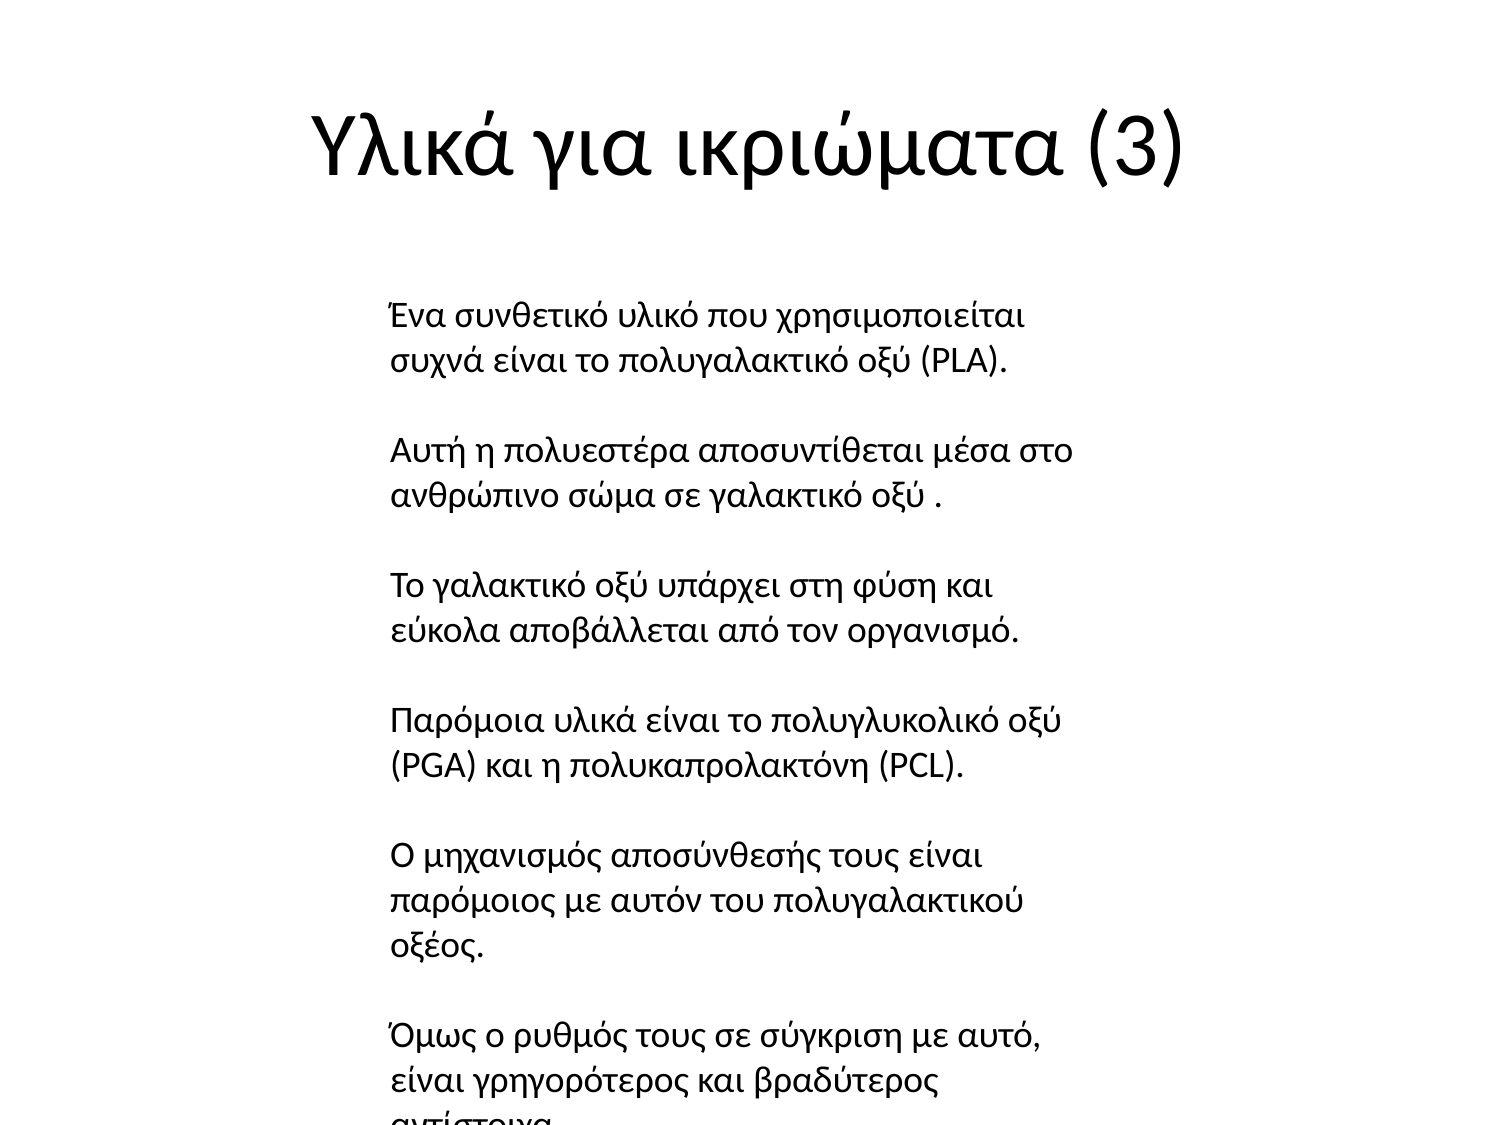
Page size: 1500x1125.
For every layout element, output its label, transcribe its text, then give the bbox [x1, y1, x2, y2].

title Υλικά για ικριώματα (3) [75, 45, 1426, 233]
text_box Ένα συνθετικό υλικό που χρησιμοποιείται συχνά είναι το πολυγαλακτικό οξύ (PLA). Αυτή η πολυεστέρα αποσυντίθεται μέσα στο ανθρώπινο σώμα σε γαλακτικό οξύ . Το γαλακτικό οξύ υπάρχει στη φύση και εύκολα αποβάλλεται από τον οργανισμό. Παρόμοια υλικά είναι το πολυγλυκολικό οξύ (PGA) και η πολυκαπρολακτόνη (PCL). Ο μηχανισμός αποσύνθεσής τους είναι παρόμοιος με αυτόν του πολυγαλακτικού οξέος. Όμως ο ρυθμός τους σε σύγκριση με αυτό, είναι γρηγορότερος και βραδύτερος αντίστοιχα. [375, 282, 1125, 1125]
